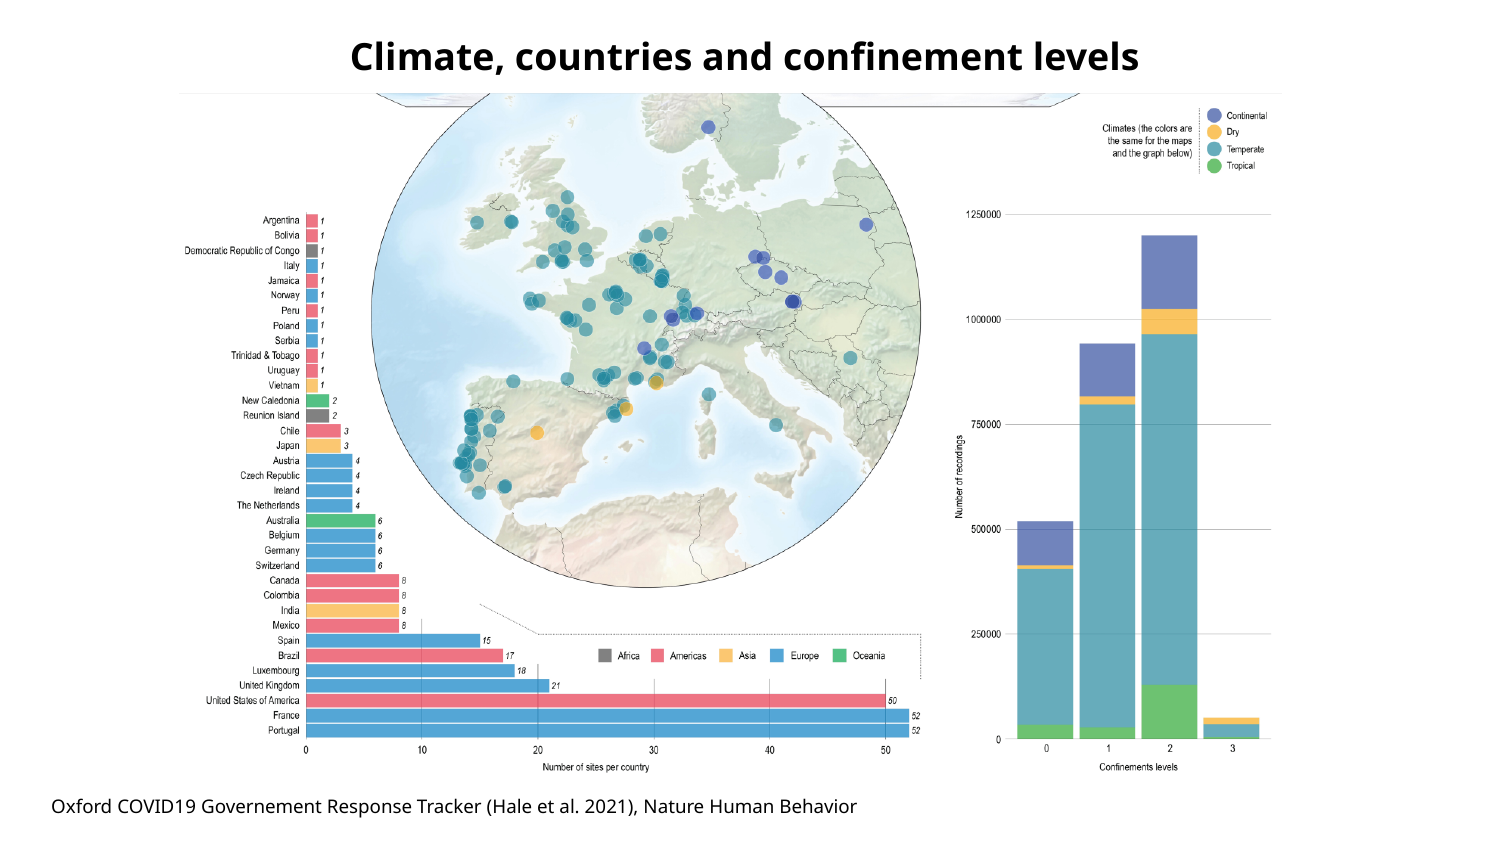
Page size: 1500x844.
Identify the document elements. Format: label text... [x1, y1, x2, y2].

text_box Climate, countries and confinement levels [0, 17, 1500, 93]
text_box Oxford COVID19 Governement Response Tracker (Hale et al. 2021), Nature Human Behavior [36, 706, 1464, 844]
picture [179, 93, 1282, 779]
